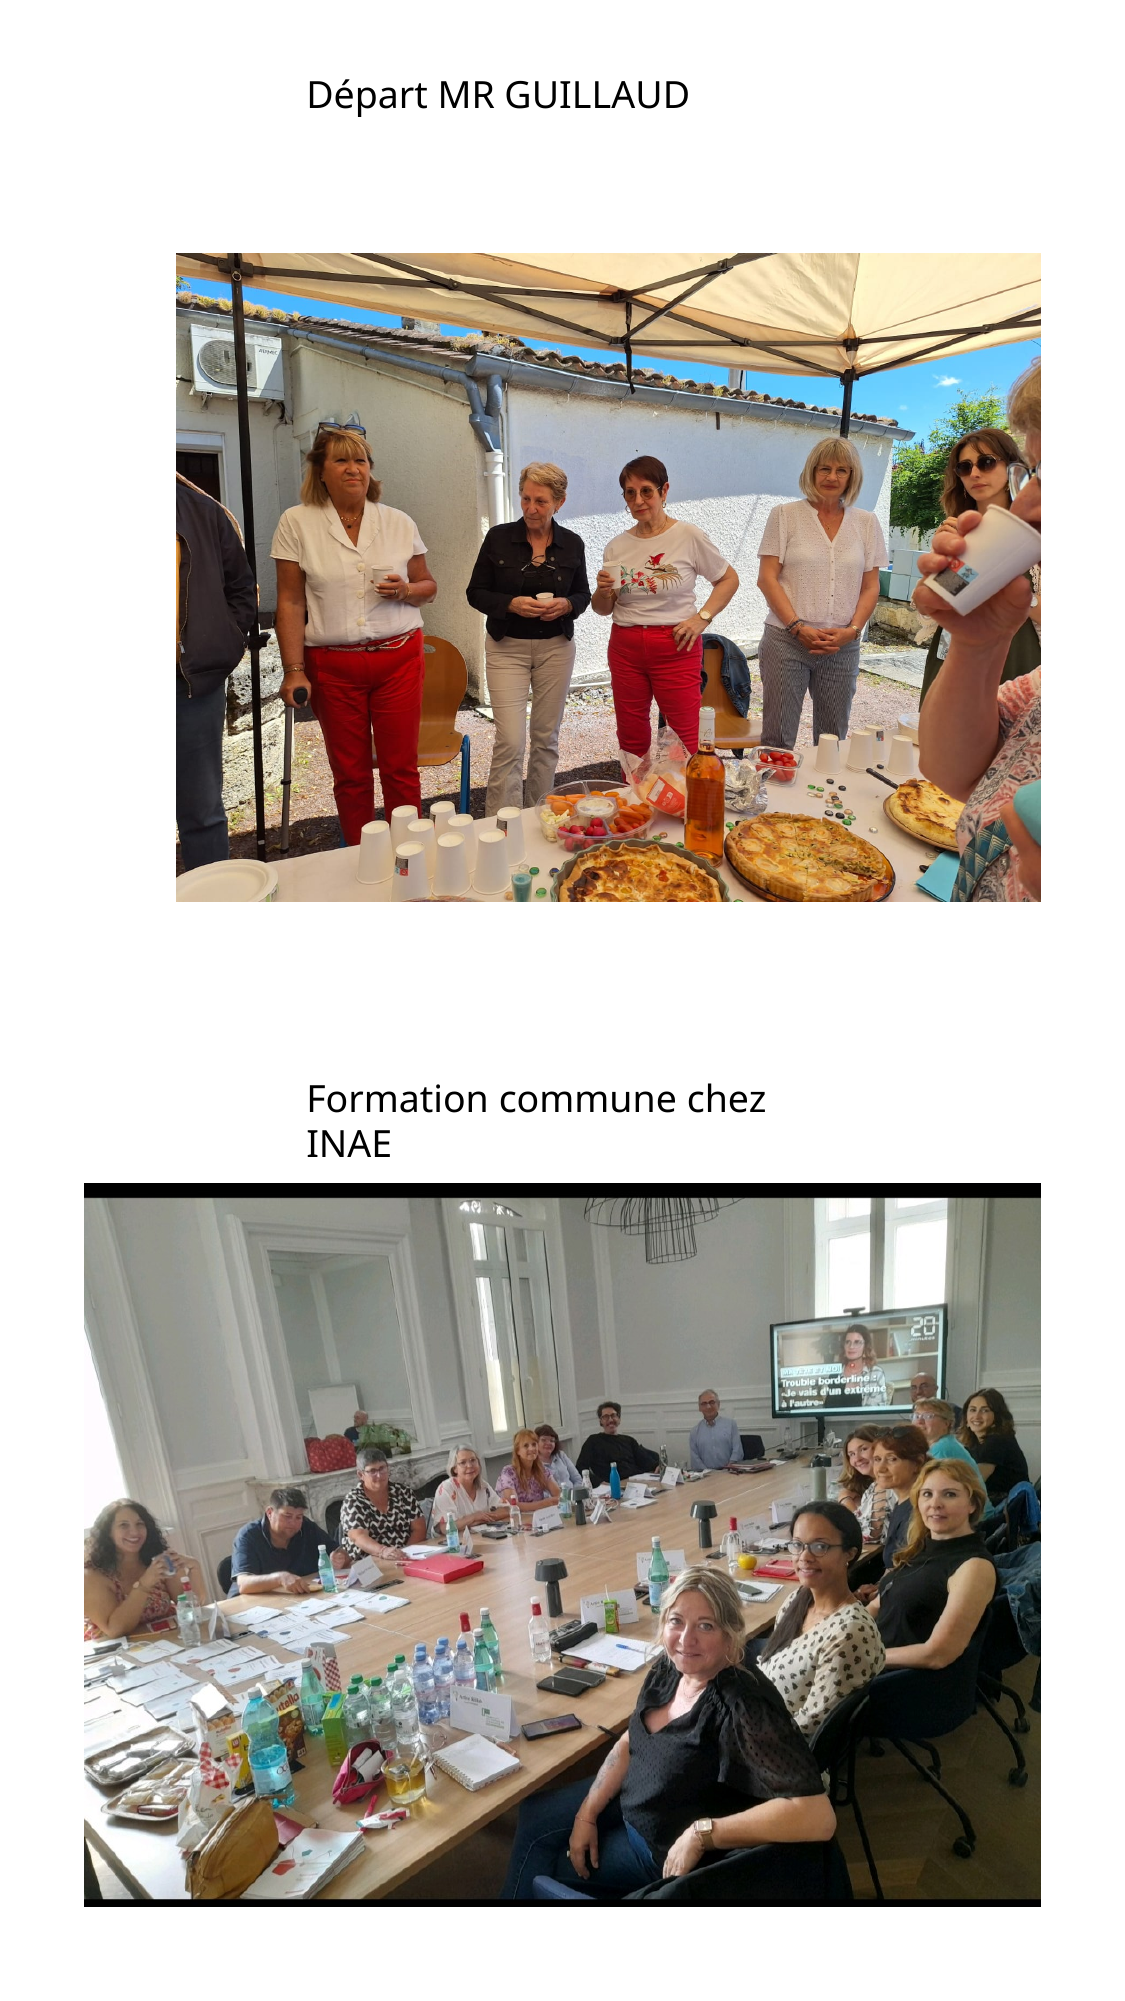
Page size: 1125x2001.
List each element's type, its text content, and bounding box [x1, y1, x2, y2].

text_box Départ MR GUILLAUD [291, 63, 938, 125]
picture [176, 253, 1041, 902]
text_box Formation commune chez INAE [291, 1068, 854, 1129]
picture [84, 1183, 1041, 1907]
